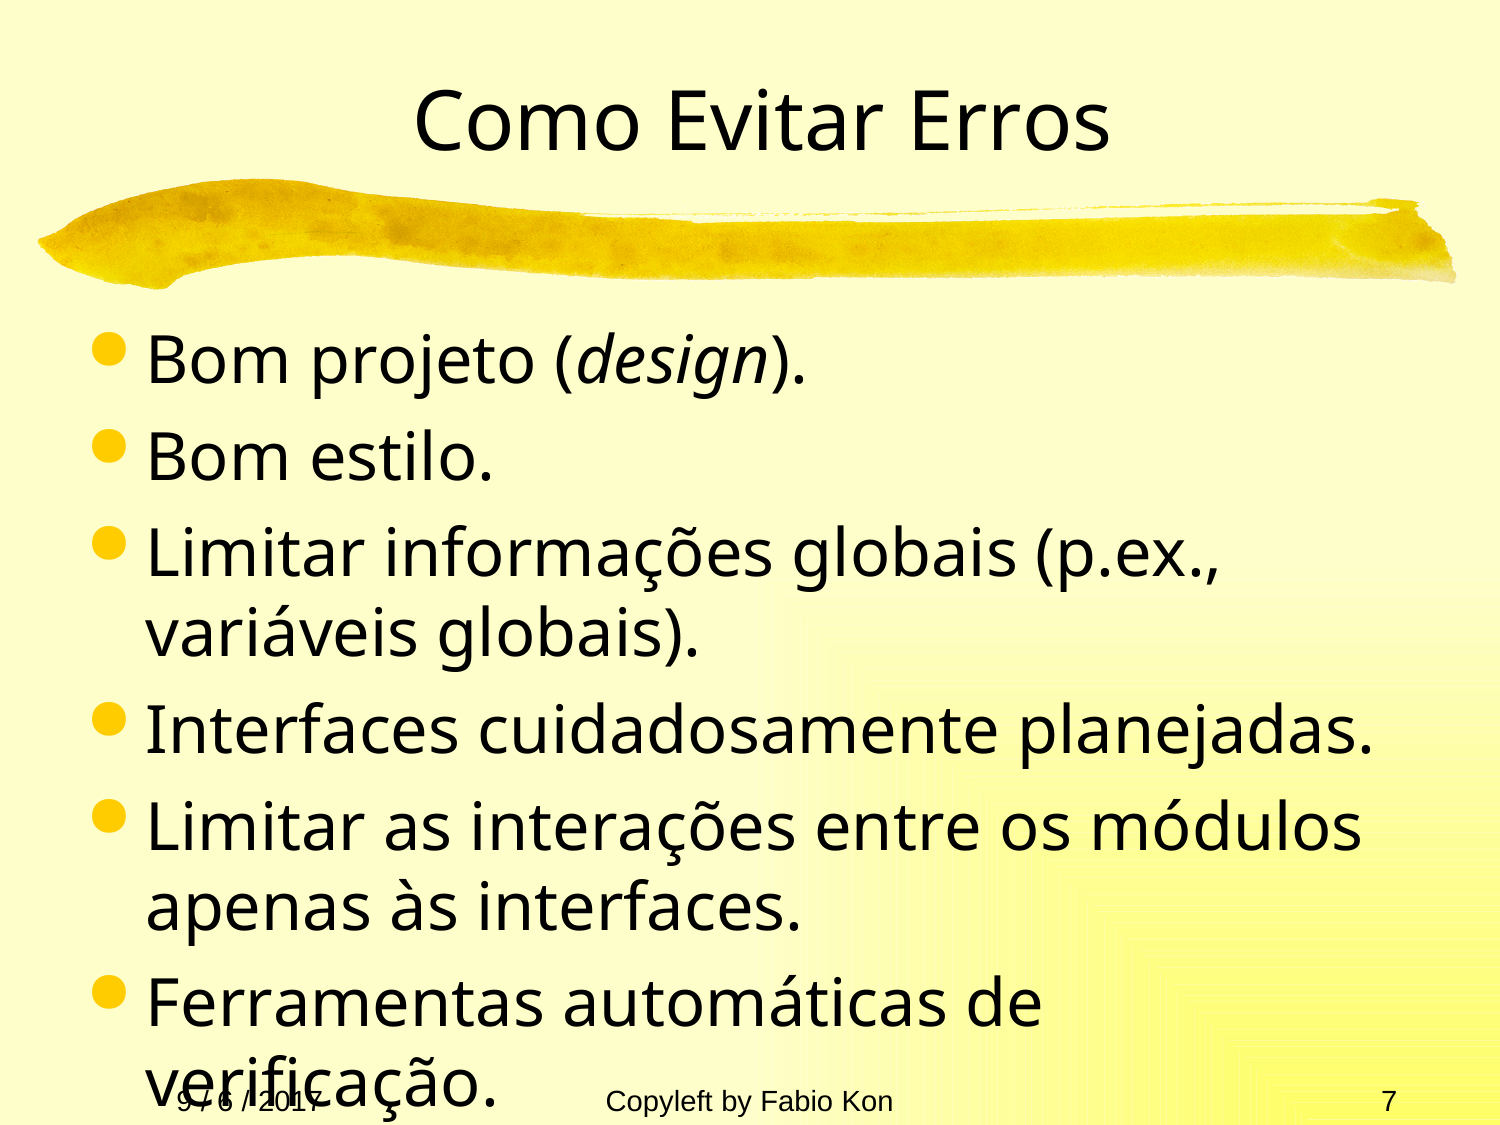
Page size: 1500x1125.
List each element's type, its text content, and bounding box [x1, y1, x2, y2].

list Bom projeto (design). Bom estilo. Limitar informações globais (p.ex., variáveis globais). Interfaces cuidadosamente planejadas. Limitar as interações entre os módulos apenas às interfaces. Ferramentas automáticas de verificação. [74, 309, 1417, 1076]
picture [24, 174, 1463, 297]
title Como Evitar Erros [125, 12, 1401, 175]
